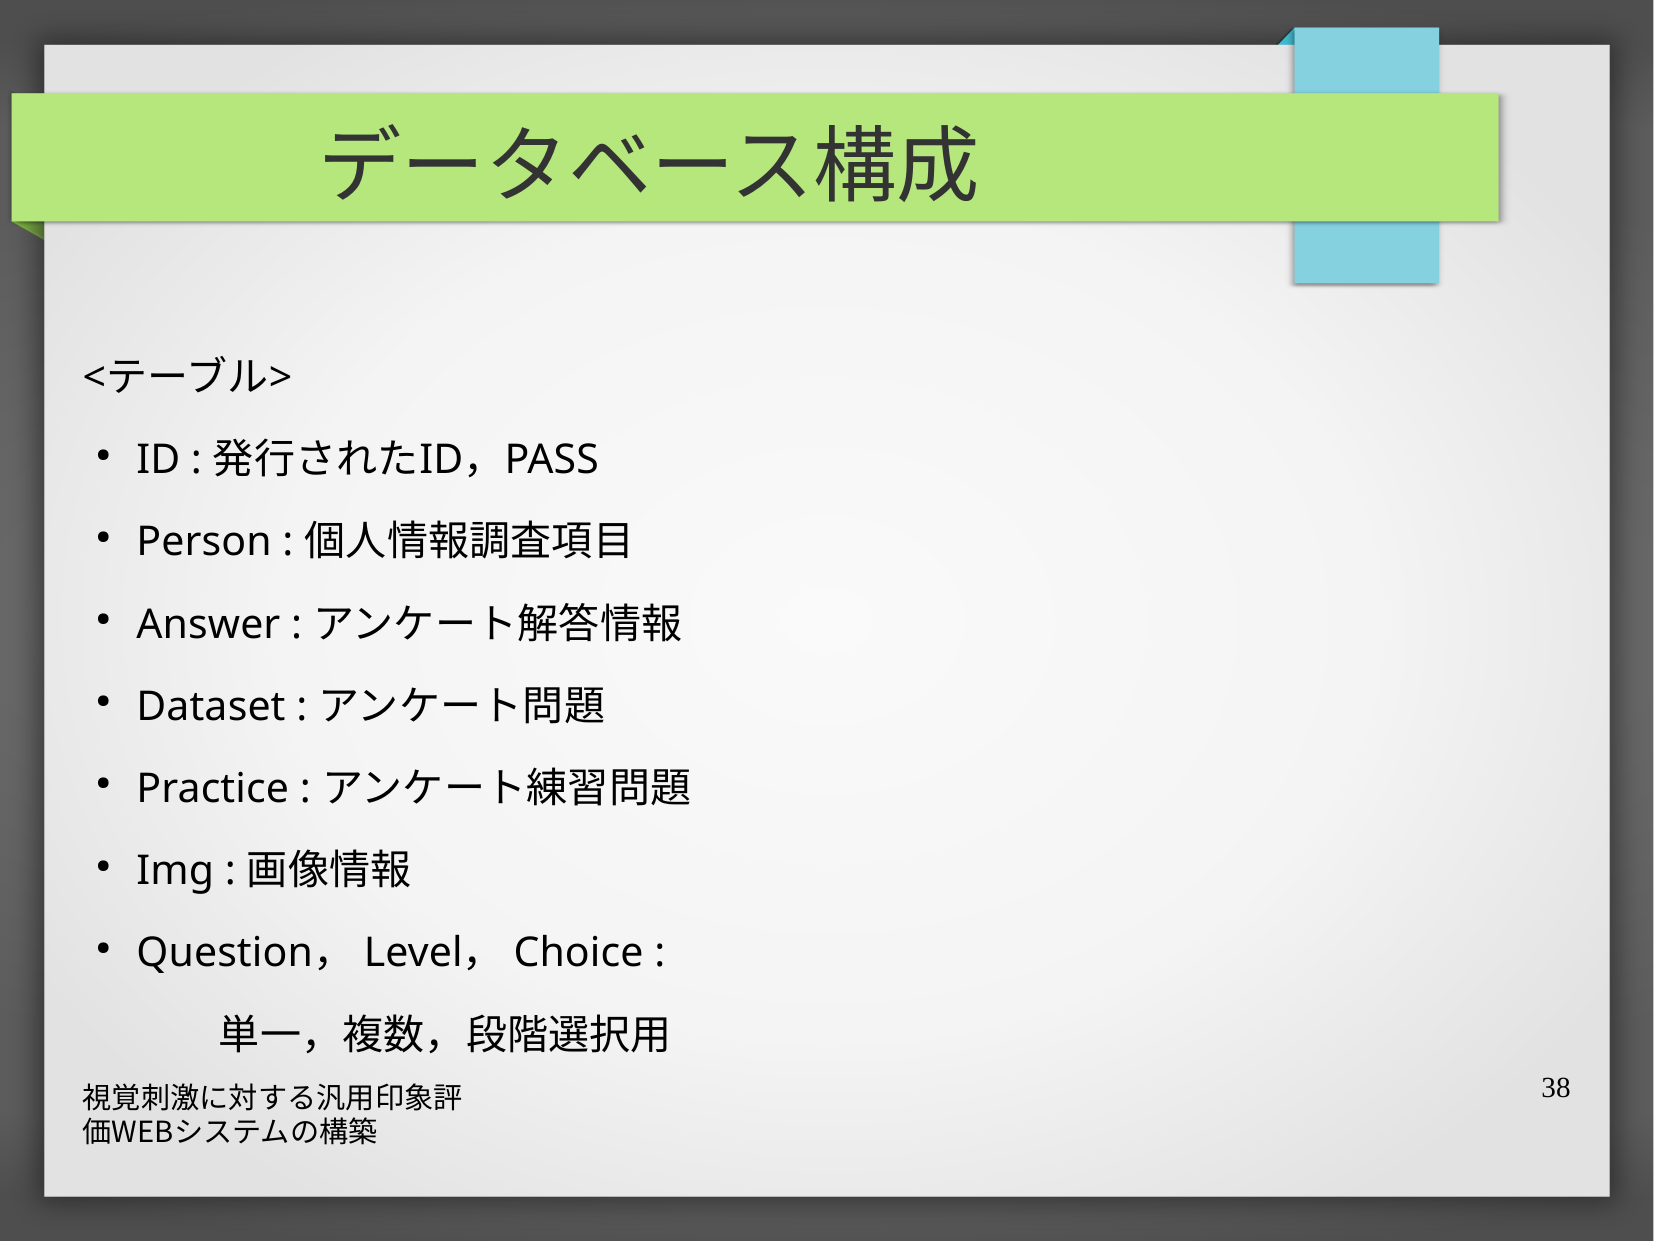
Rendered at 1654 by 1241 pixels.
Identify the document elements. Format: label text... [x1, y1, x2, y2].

picture [0, 0, 1654, 1241]
title データベース構成 [70, 106, 1229, 213]
list <テーブル> ID : 発行されたID，PASS Person : 個人情報調査項目 Answer : アンケート解答情報 Dataset : アンケート問題 Practice : アンケート練習問題 Img : 画像情報 Question， Level， Choice : 単一，複数，段階選択用 [82, 343, 1538, 1063]
